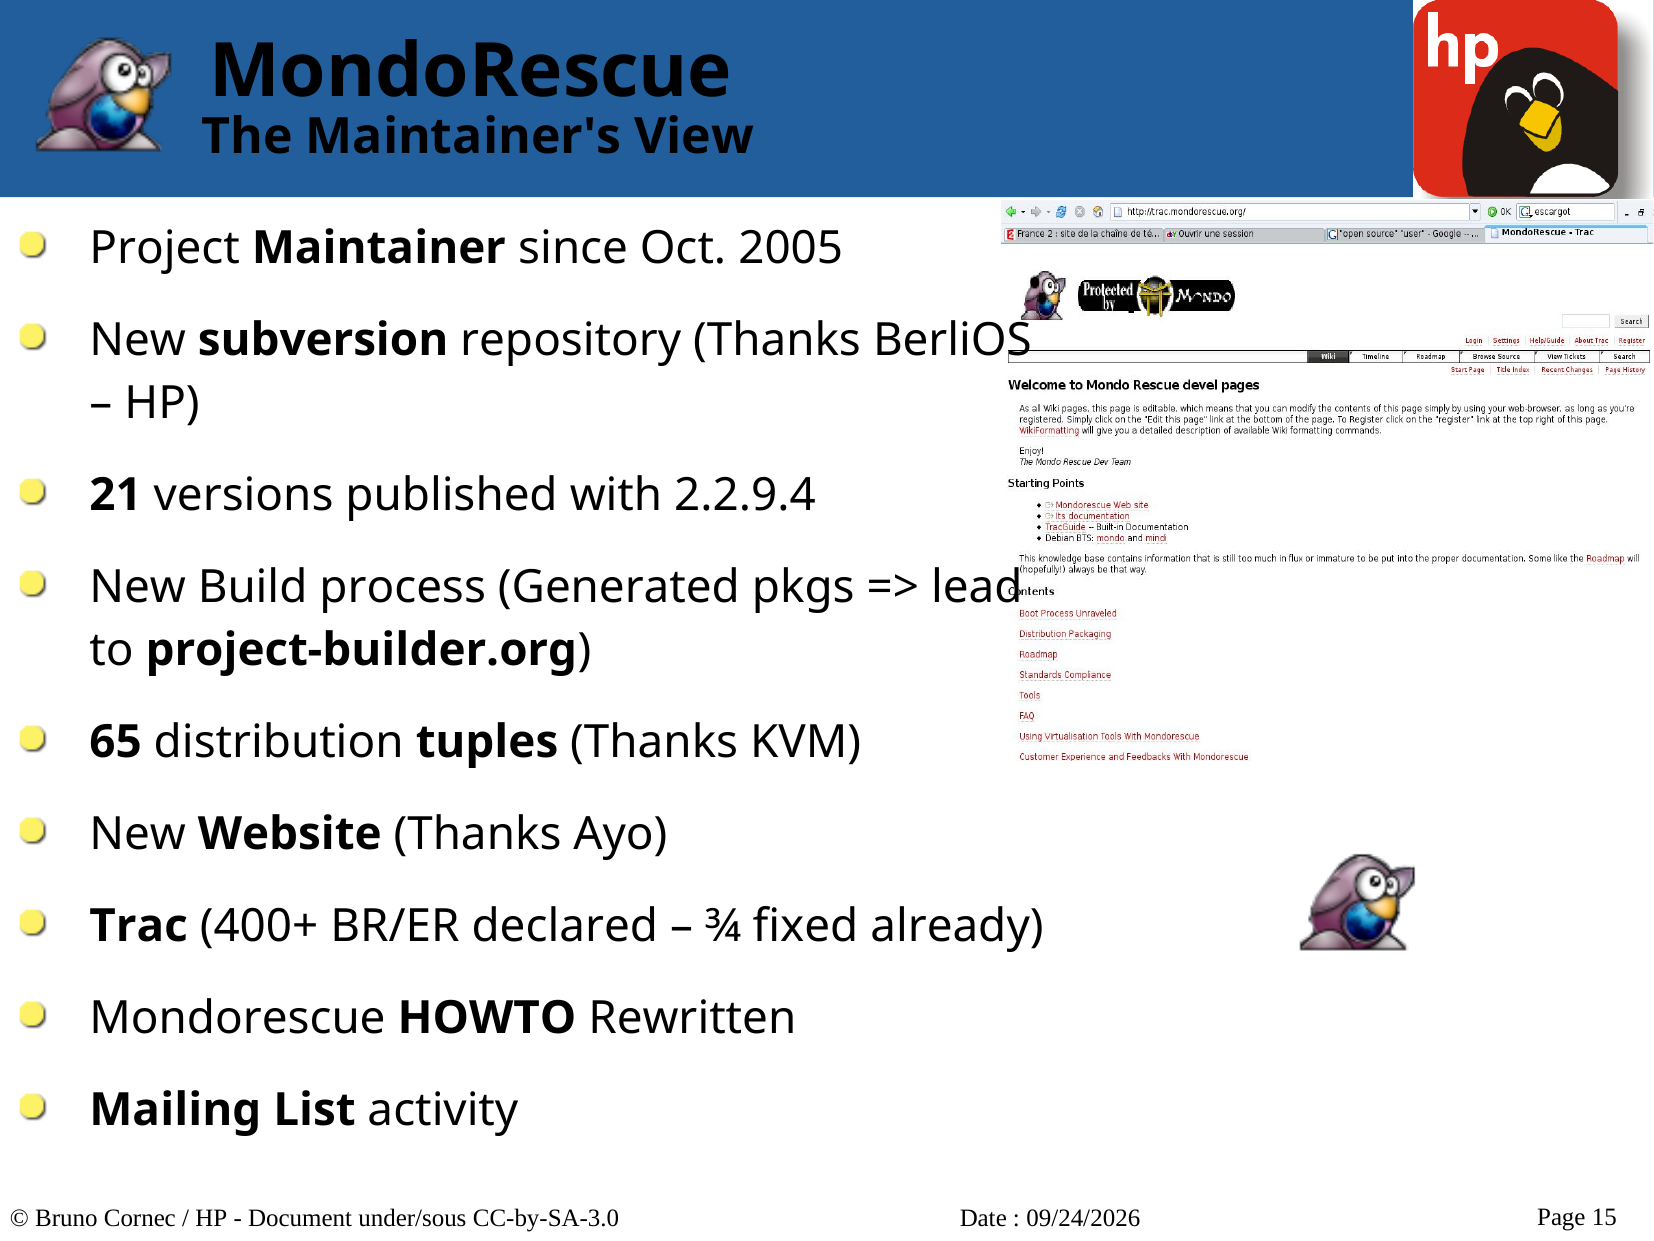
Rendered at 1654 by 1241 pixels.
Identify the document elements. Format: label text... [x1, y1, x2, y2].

picture [1049, 0, 1654, 761]
list Project Maintainer since Oct. 2005 New subversion repository (Thanks BerliOS – HP) 21 versions published with 2.2.9.4 New Build process (Generated pkgs => lead to project-builder.org) 65 distribution tuples (Thanks KVM) New Website (Thanks Ayo) Trac (400+ BR/ER declared – ¾ fixed already) Mondorescue HOWTO Rewritten Mailing List activity [6, 214, 1049, 1175]
picture [1269, 821, 1449, 991]
picture [0, 0, 211, 199]
title The Maintainer's View [201, 32, 1191, 241]
